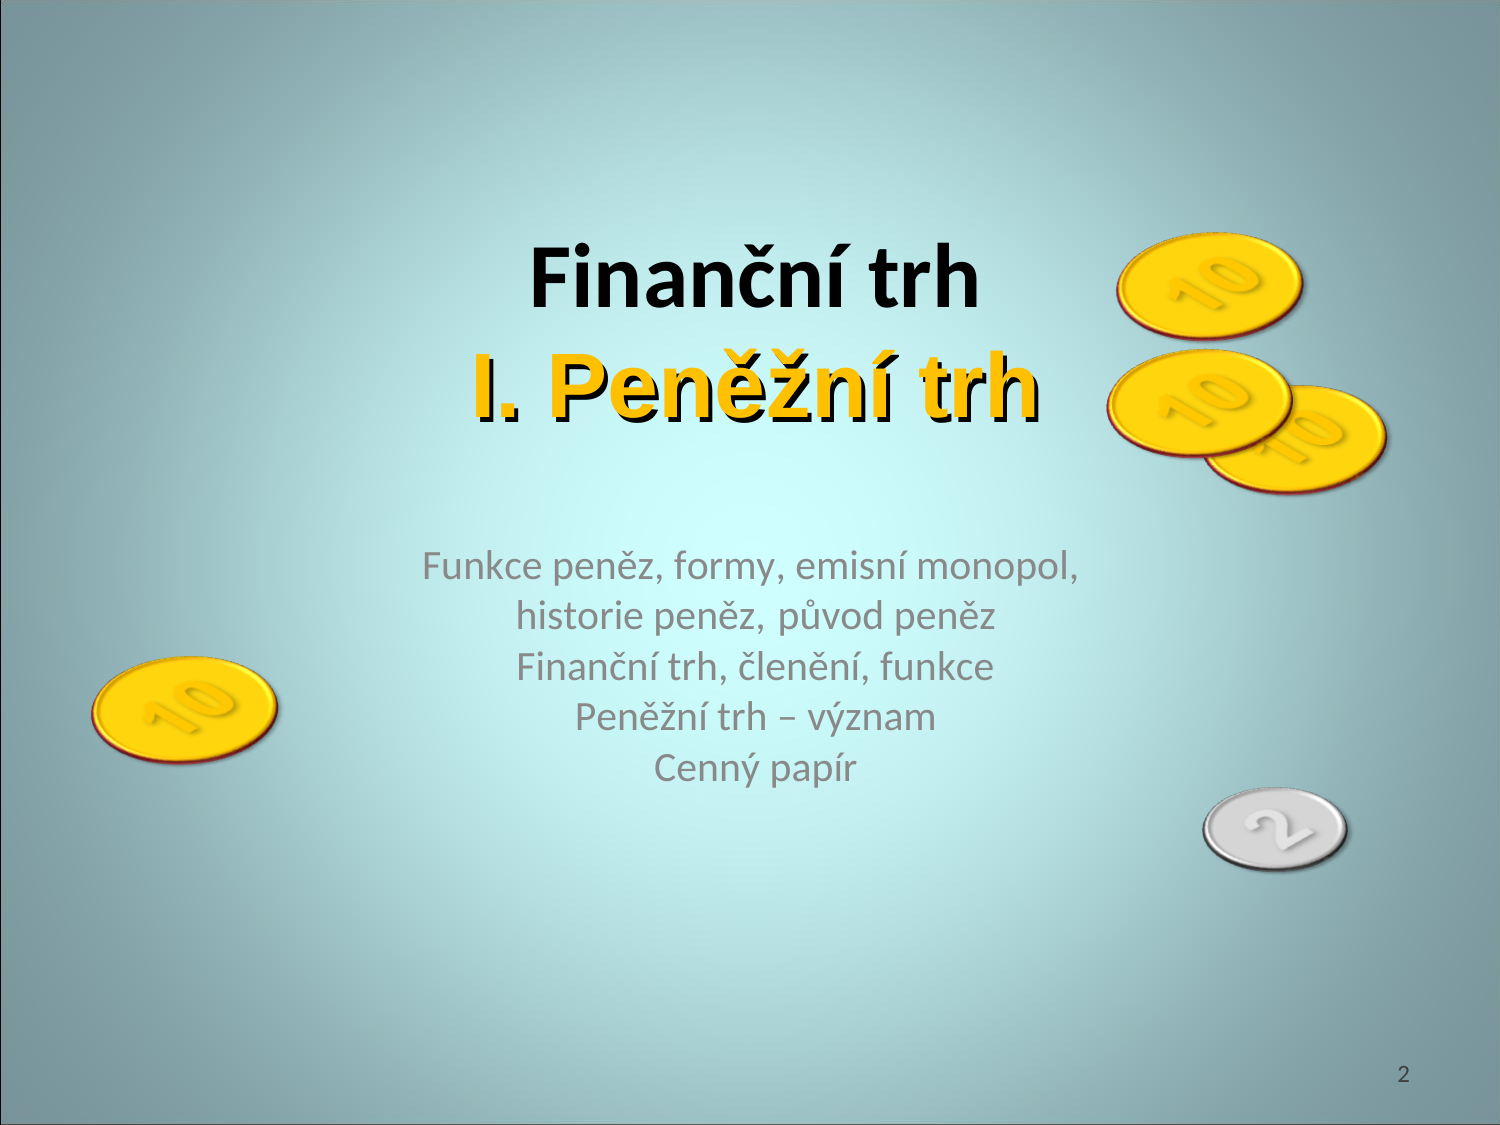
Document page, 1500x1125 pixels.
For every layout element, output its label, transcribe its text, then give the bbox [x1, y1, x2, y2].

text_box Funkce peněz, formy, emisní monopol, historie peněz, původ peněz Finanční trh, členění, funkce Peněžní trh – význam Cenný papír [301, 479, 1211, 1009]
text_box <číslo> [1074, 1042, 1426, 1103]
title Finanční trh I. Peněžní trh [395, 98, 1116, 479]
picture [0, 0, 1500, 1125]
